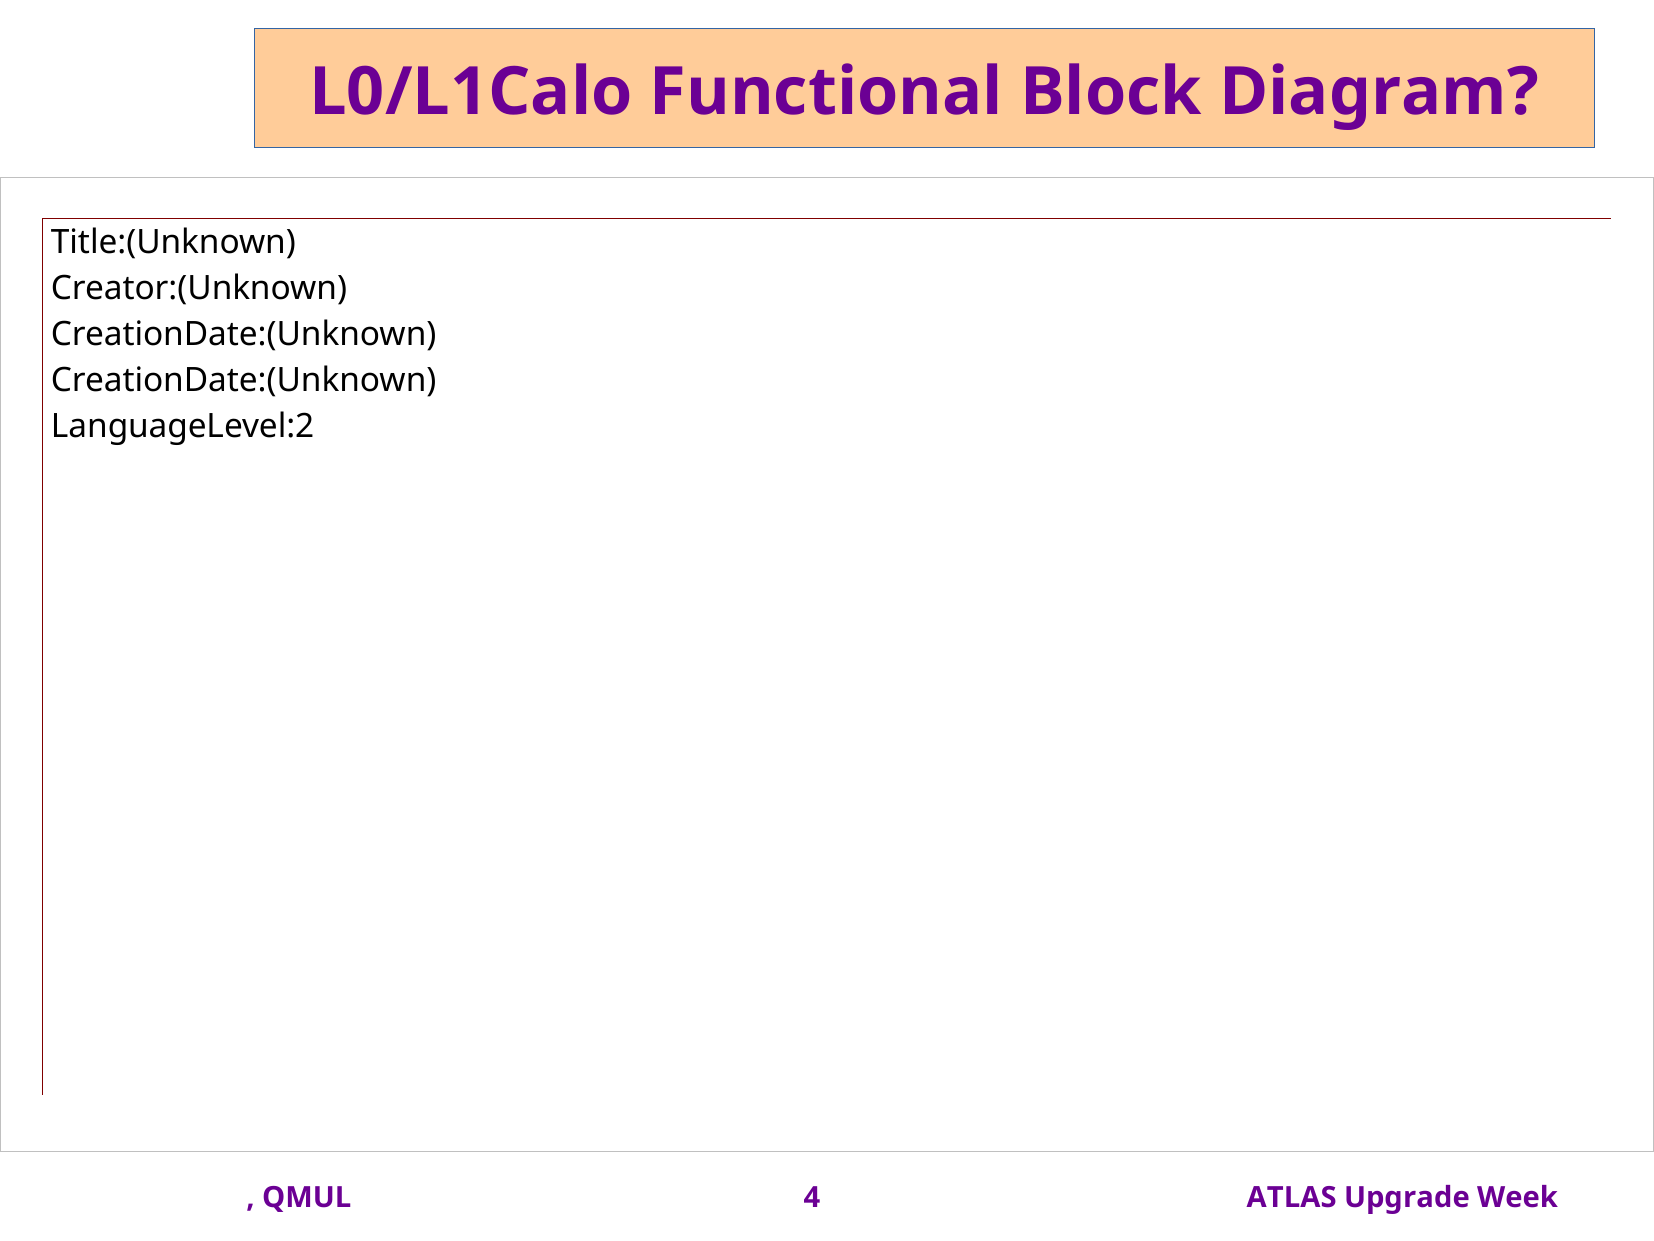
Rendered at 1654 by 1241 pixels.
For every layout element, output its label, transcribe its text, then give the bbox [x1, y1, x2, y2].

title L0/L1Calo Functional Block Diagram? [254, 28, 1595, 148]
picture [40, 215, 1611, 1095]
